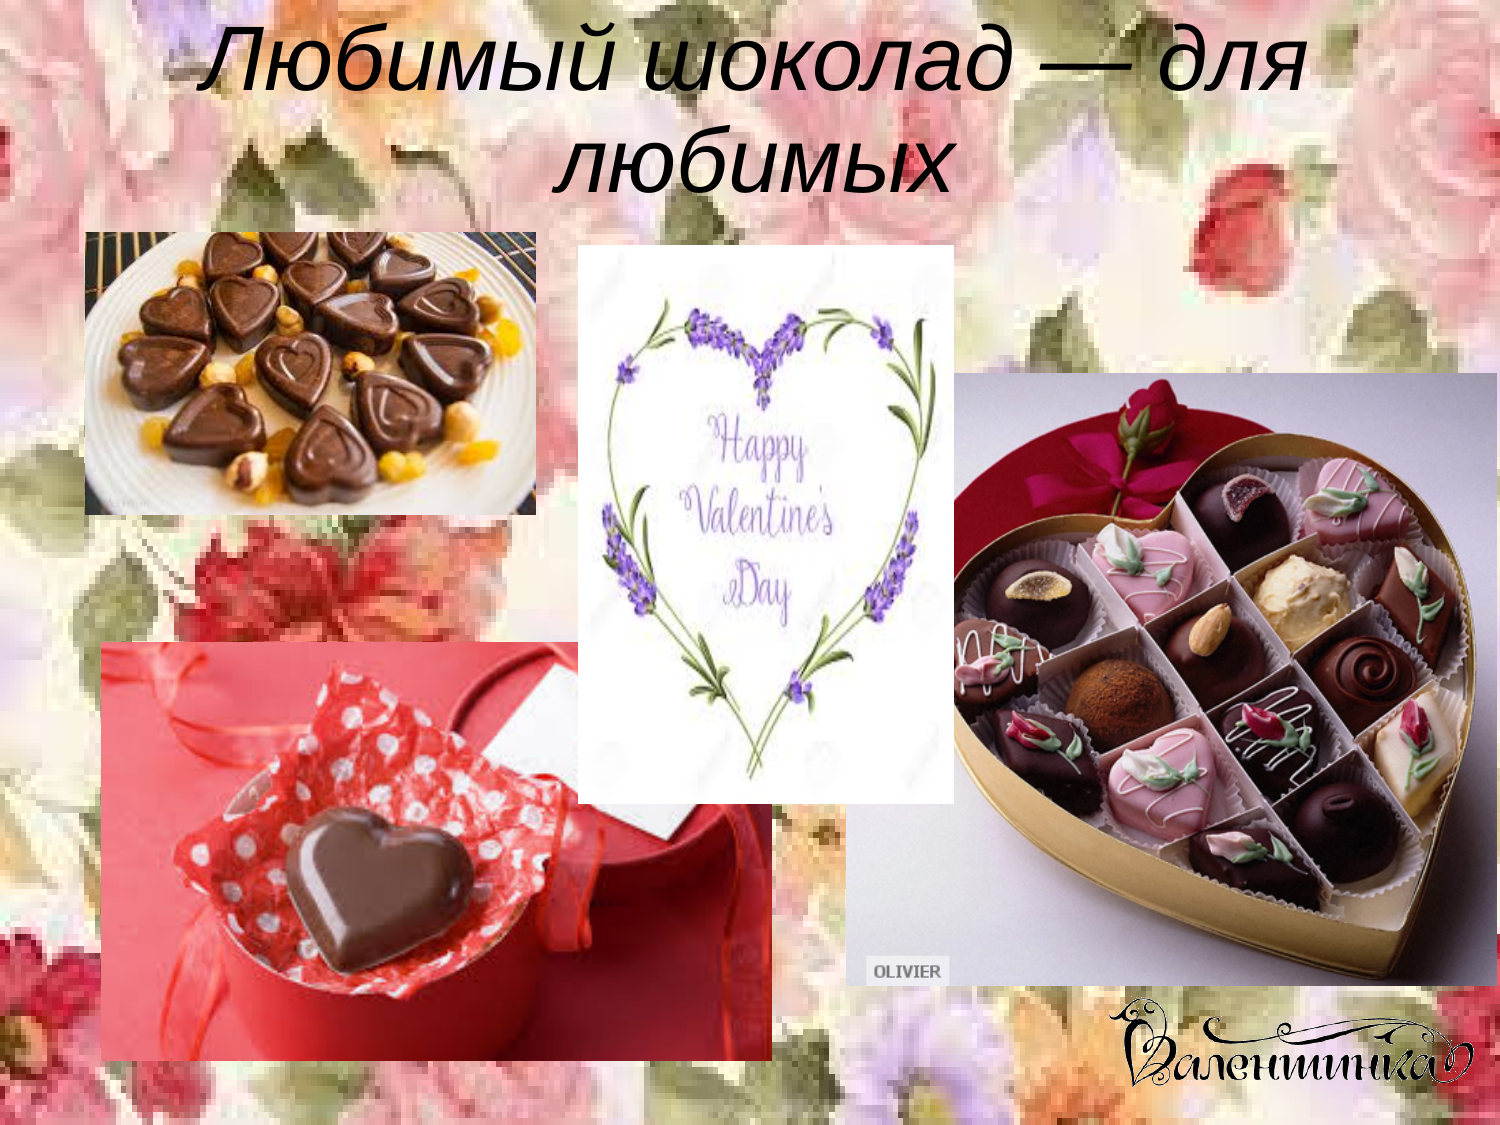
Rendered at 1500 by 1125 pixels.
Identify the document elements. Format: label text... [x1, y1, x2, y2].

picture [0, 0, 1500, 1125]
text_box Любимый шоколад — для любимых [139, 0, 1374, 271]
